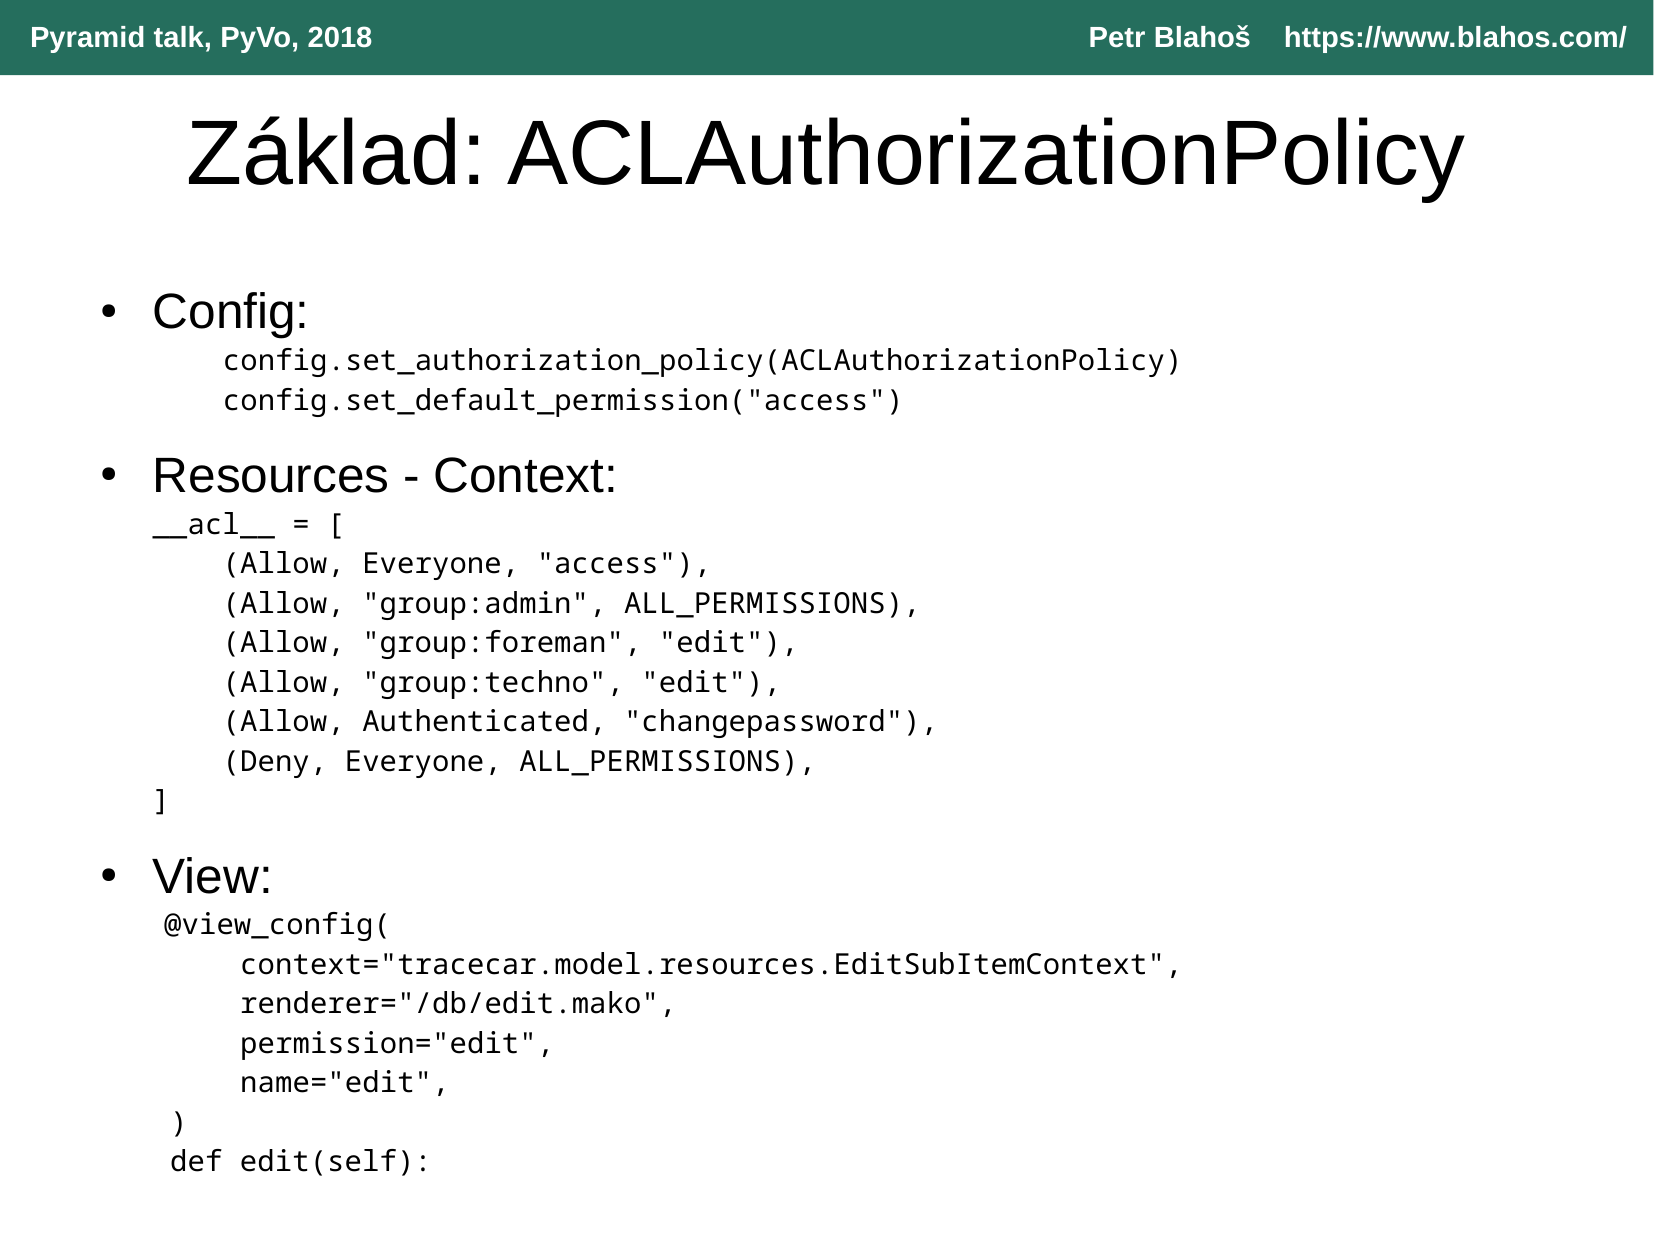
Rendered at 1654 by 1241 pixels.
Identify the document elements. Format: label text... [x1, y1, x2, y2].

title Základ: ACLAuthorizationPolicy [82, 49, 1571, 257]
list Config: config.set_authorization_policy(ACLAuthorizationPolicy) config.set_default_permission("access") Resources - Context: __acl__ = [ (Allow, Everyone, "access"), (Allow, "group:admin", ALL_PERMISSIONS), (Allow, "group:foreman", "edit"), (Allow, "group:techno", "edit"), (Allow, Authenticated, "changepassword"), (Deny, Everyone, ALL_PERMISSIONS), ] View: @view_config( context="tracecar.model.resources.EditSubItemContext", renderer="/db/edit.mako", permission="edit", name="edit", ) def edit(self): [82, 284, 1571, 1186]
